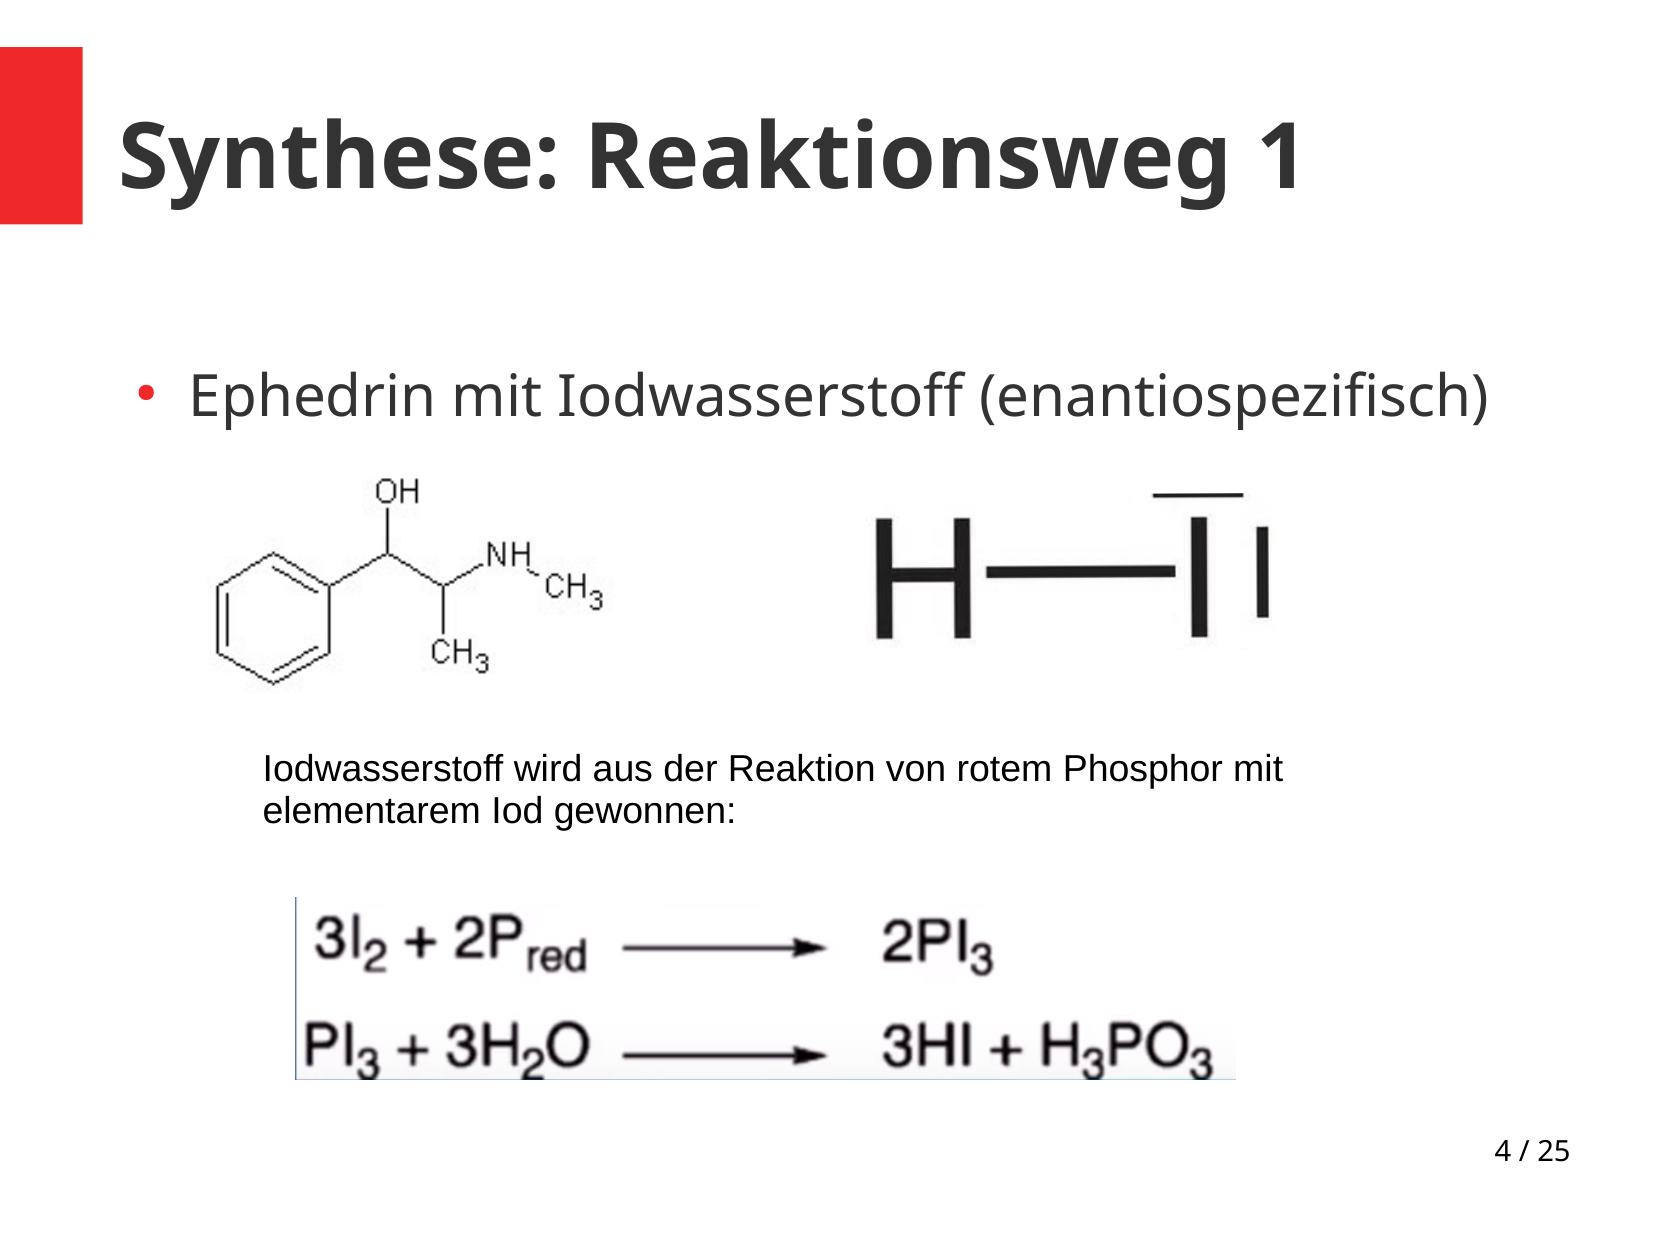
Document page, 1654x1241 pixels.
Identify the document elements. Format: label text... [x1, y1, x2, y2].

text_box Iodwasserstoff wird aus der Reaktion von rotem Phosphor mit elementarem Iod gewonnen: [248, 739, 1394, 839]
picture [188, 460, 615, 703]
list Ephedrin mit Iodwasserstoff (enantiospezifisch) [118, 354, 1536, 698]
title Synthese: Reaktionsweg 1 [118, 49, 1571, 257]
picture [862, 484, 1281, 650]
picture [295, 897, 1236, 1080]
